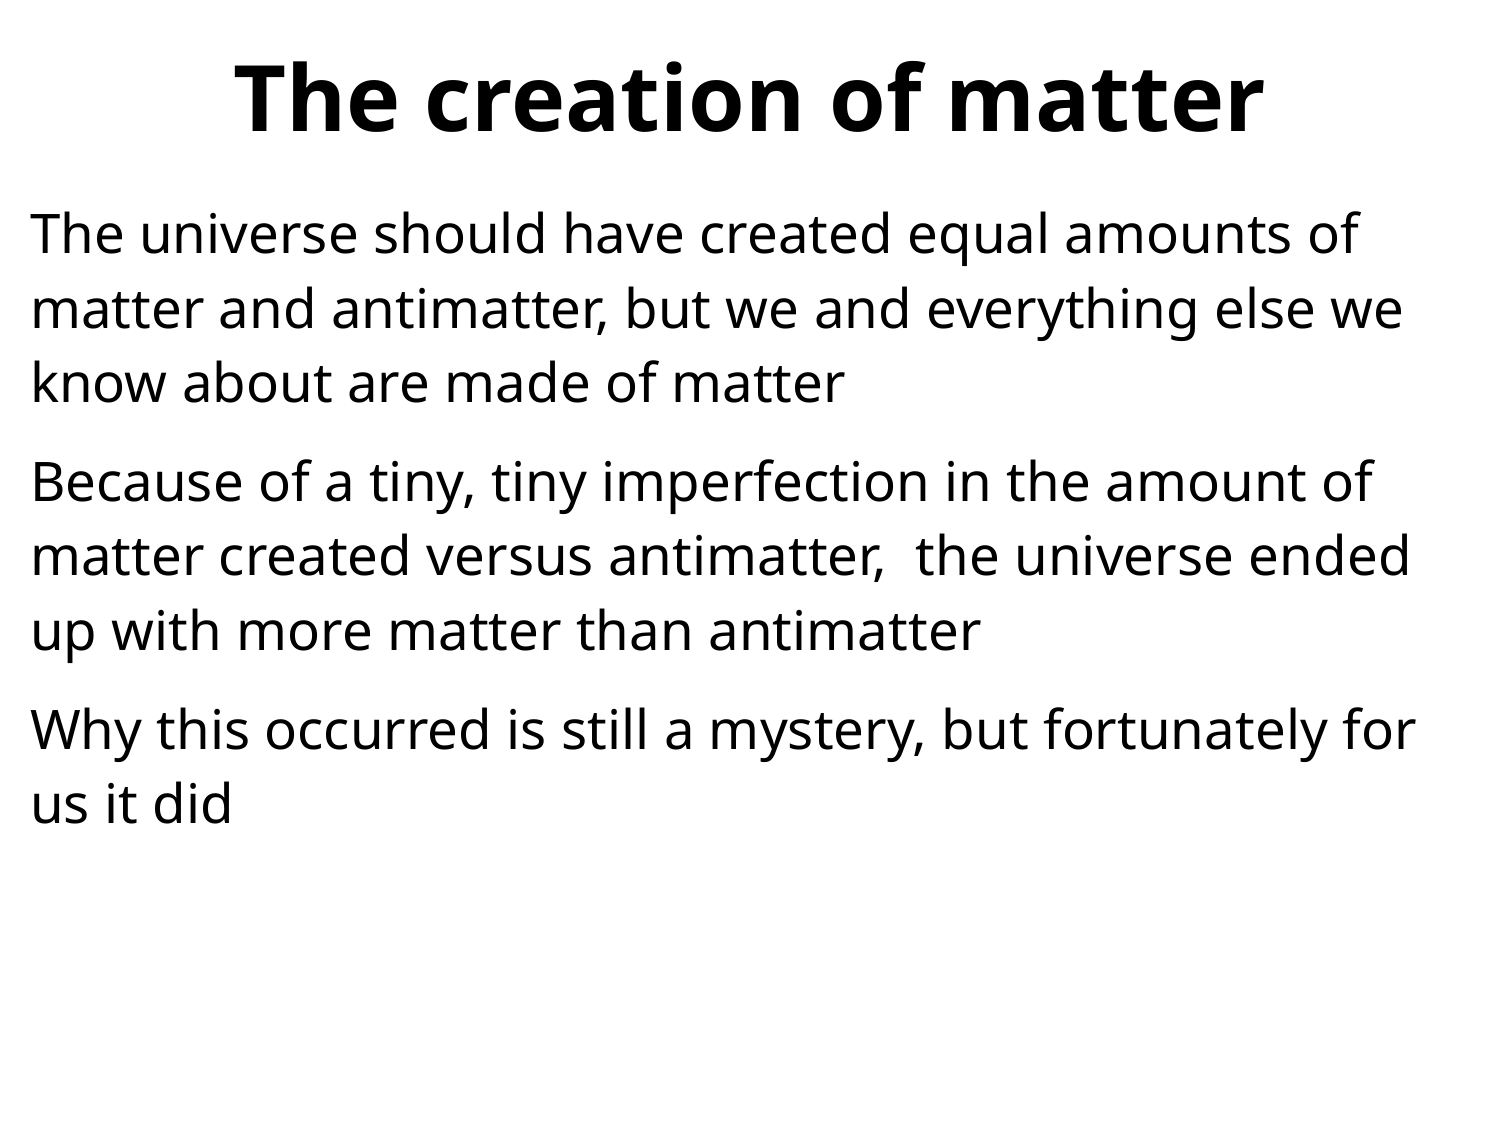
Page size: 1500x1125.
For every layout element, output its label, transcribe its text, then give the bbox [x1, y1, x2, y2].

list The universe should have created equal amounts of matter and antimatter, but we and everything else we know about are made of matter Because of a tiny, tiny imperfection in the amount of matter created versus antimatter, the universe ended up with more matter than antimatter Why this occurred is still a mystery, but fortunately for us it did [30, 195, 1471, 848]
title The creation of matter [30, 42, 1471, 150]
